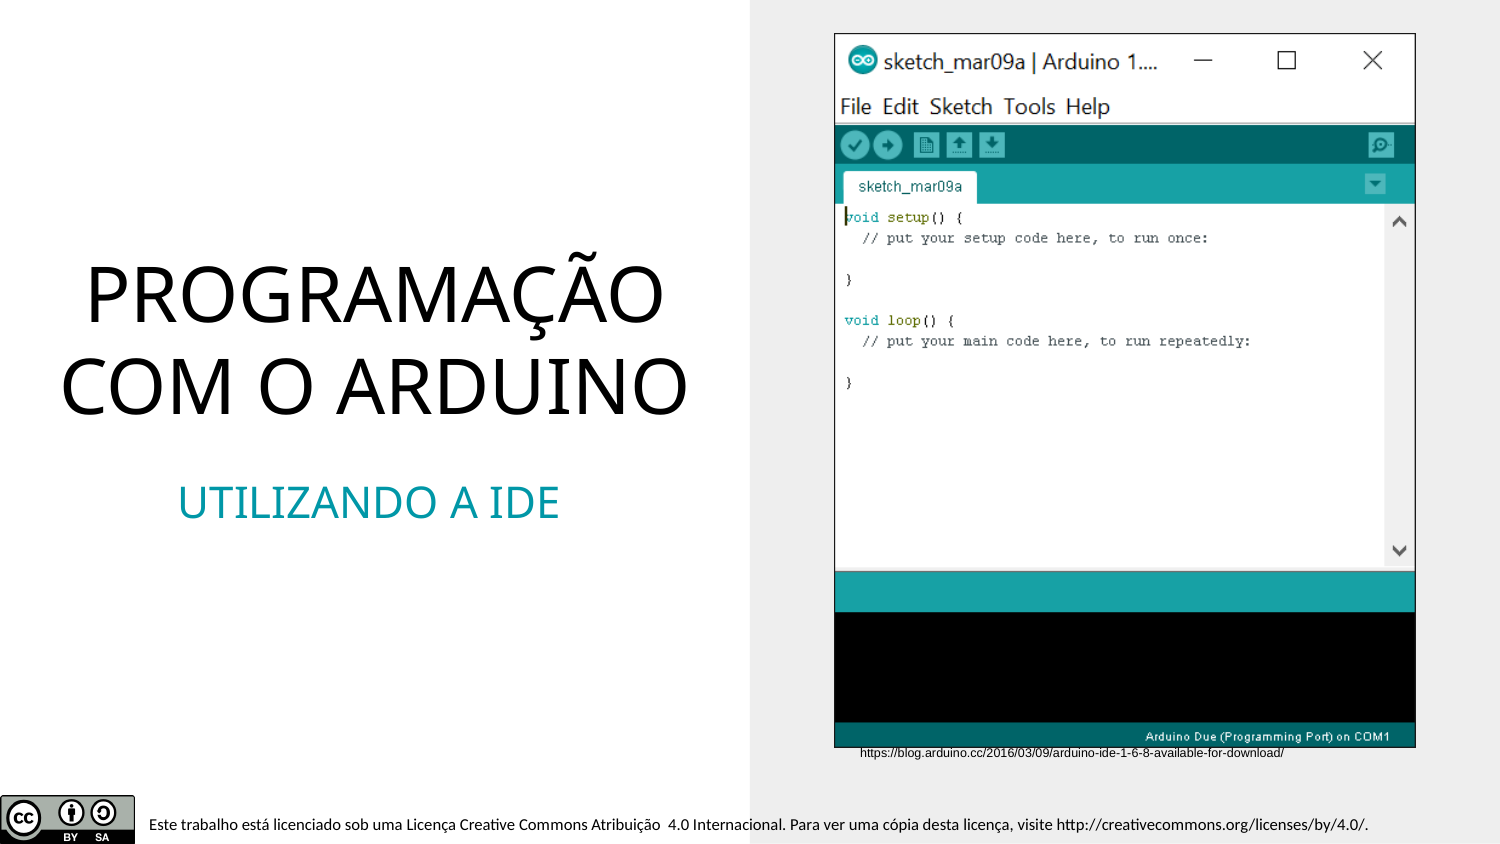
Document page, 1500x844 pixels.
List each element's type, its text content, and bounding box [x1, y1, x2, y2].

text_box Este trabalho está licenciado sob uma Licença Creative Commons Atribuição 4.0 Internacional. Para ver uma cópia desta licença, visite http://creativecommons.org/licenses/by/4.0/. [135, 795, 1500, 844]
text_box https://blog.arduino.cc/2016/03/09/arduino-ide-1-6-8-available-for-download/ [844, 737, 1406, 760]
picture [834, 33, 1416, 748]
subtitle UTILIZANDO A IDE [43, 459, 708, 663]
picture [0, 795, 135, 844]
title PROGRAMAÇÃO COM O ARDUINO [43, 202, 708, 446]
